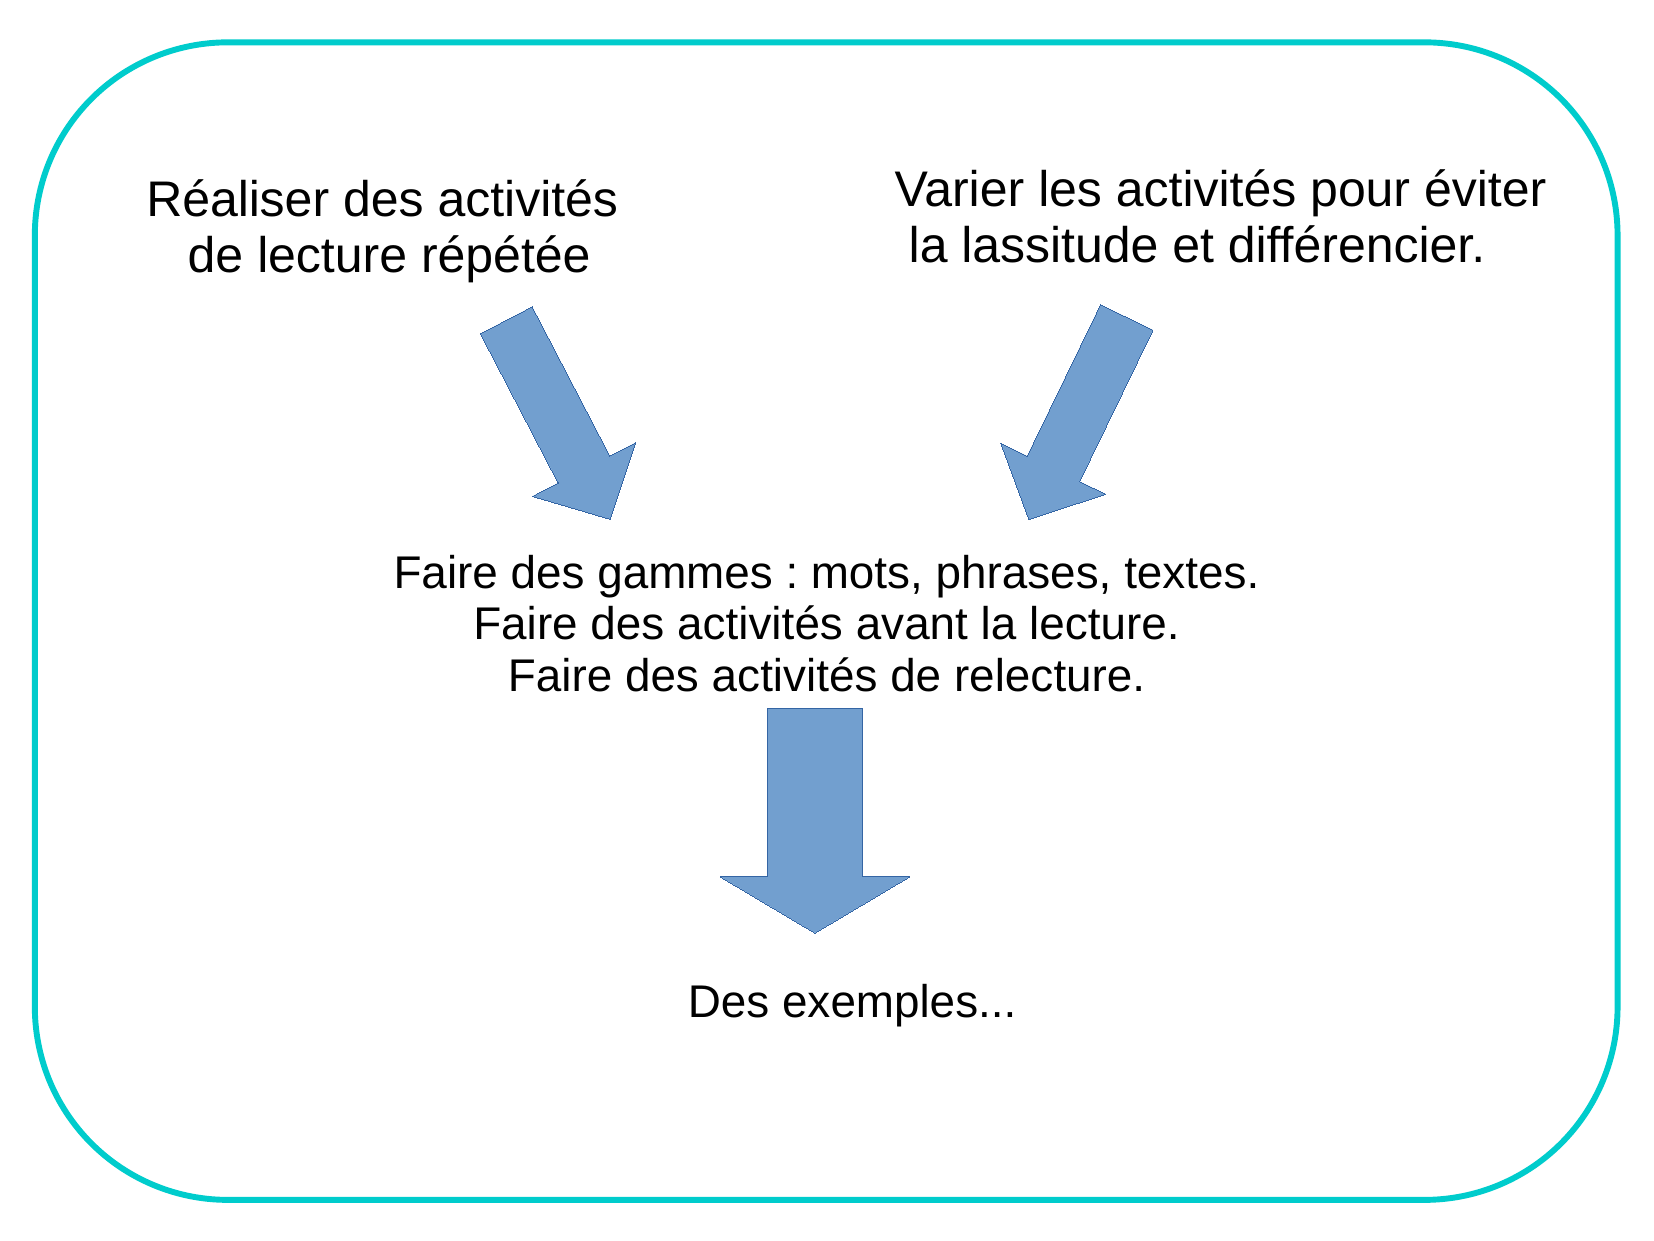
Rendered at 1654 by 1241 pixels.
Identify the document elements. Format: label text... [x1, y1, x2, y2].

text_box [1000, 304, 1153, 520]
text_box [480, 306, 636, 520]
text_box Des exemples... [673, 968, 1063, 1035]
text_box Varier les activités pour éviter la lassitude et différencier. [879, 153, 1605, 281]
text_box Faire des gammes : mots, phrases, textes. Faire des activités avant la lecture. Faire des activités de relecture. [47, 539, 1607, 709]
text_box [720, 708, 910, 934]
text_box Réaliser des activités de lecture répétée [0, 117, 1134, 402]
